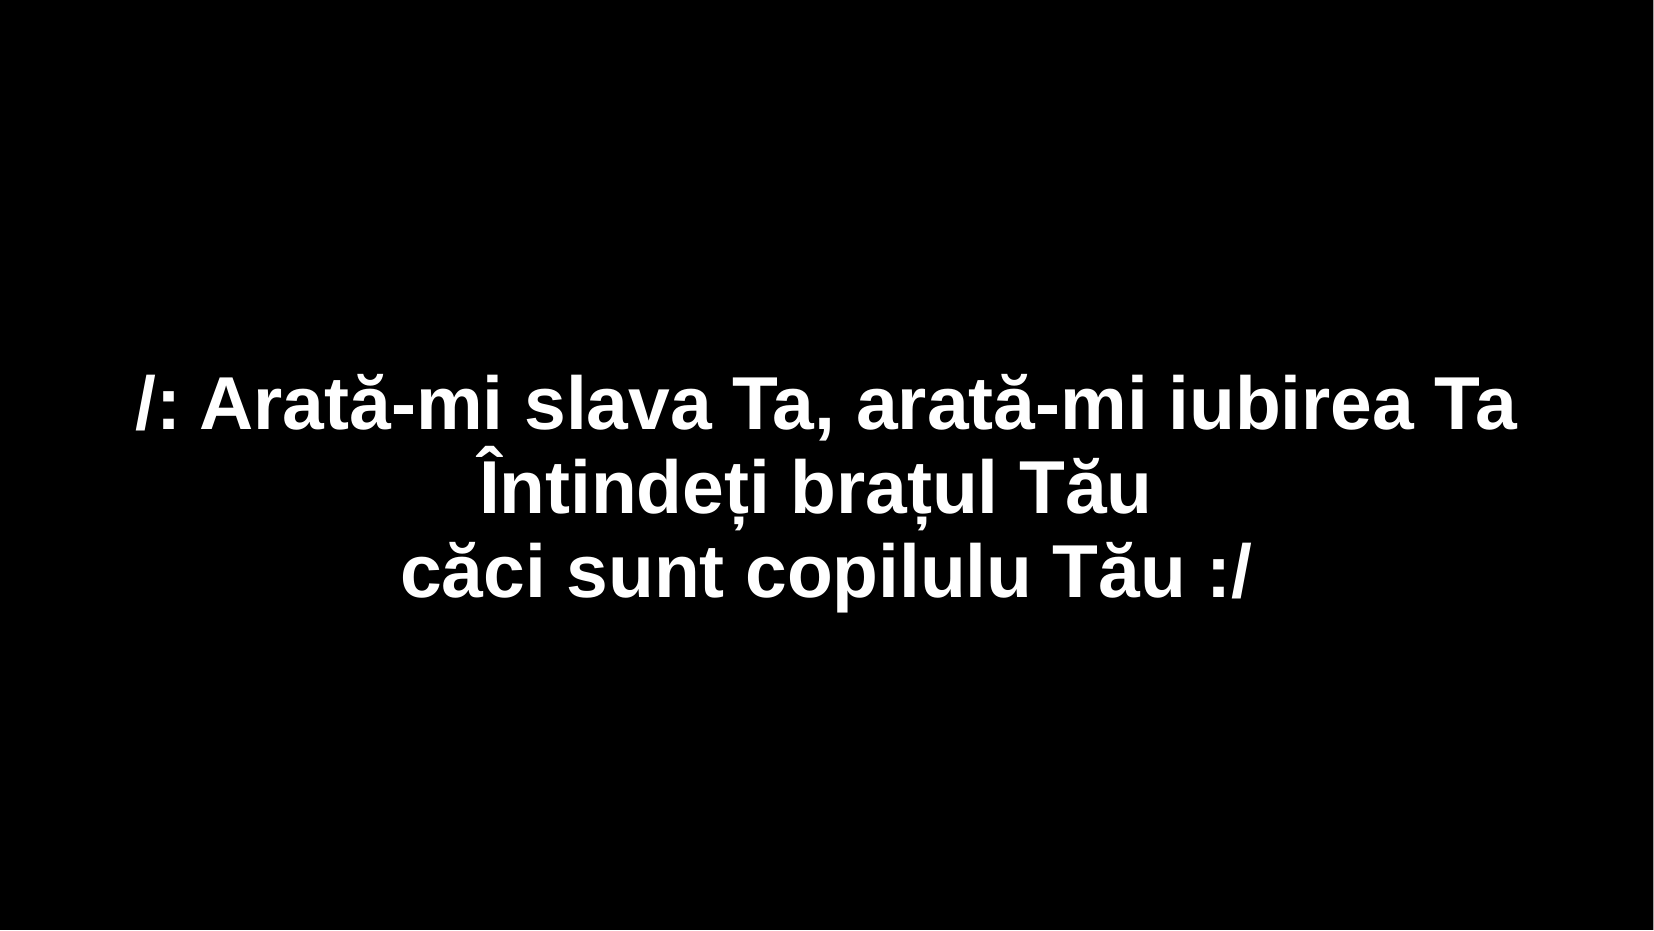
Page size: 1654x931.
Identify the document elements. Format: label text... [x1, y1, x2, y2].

text_box /: Arată-mi slava Ta, arată-mi iubirea Ta Întindeți brațul Tău căci sunt copilulu Tău :/ [82, 217, 1571, 757]
